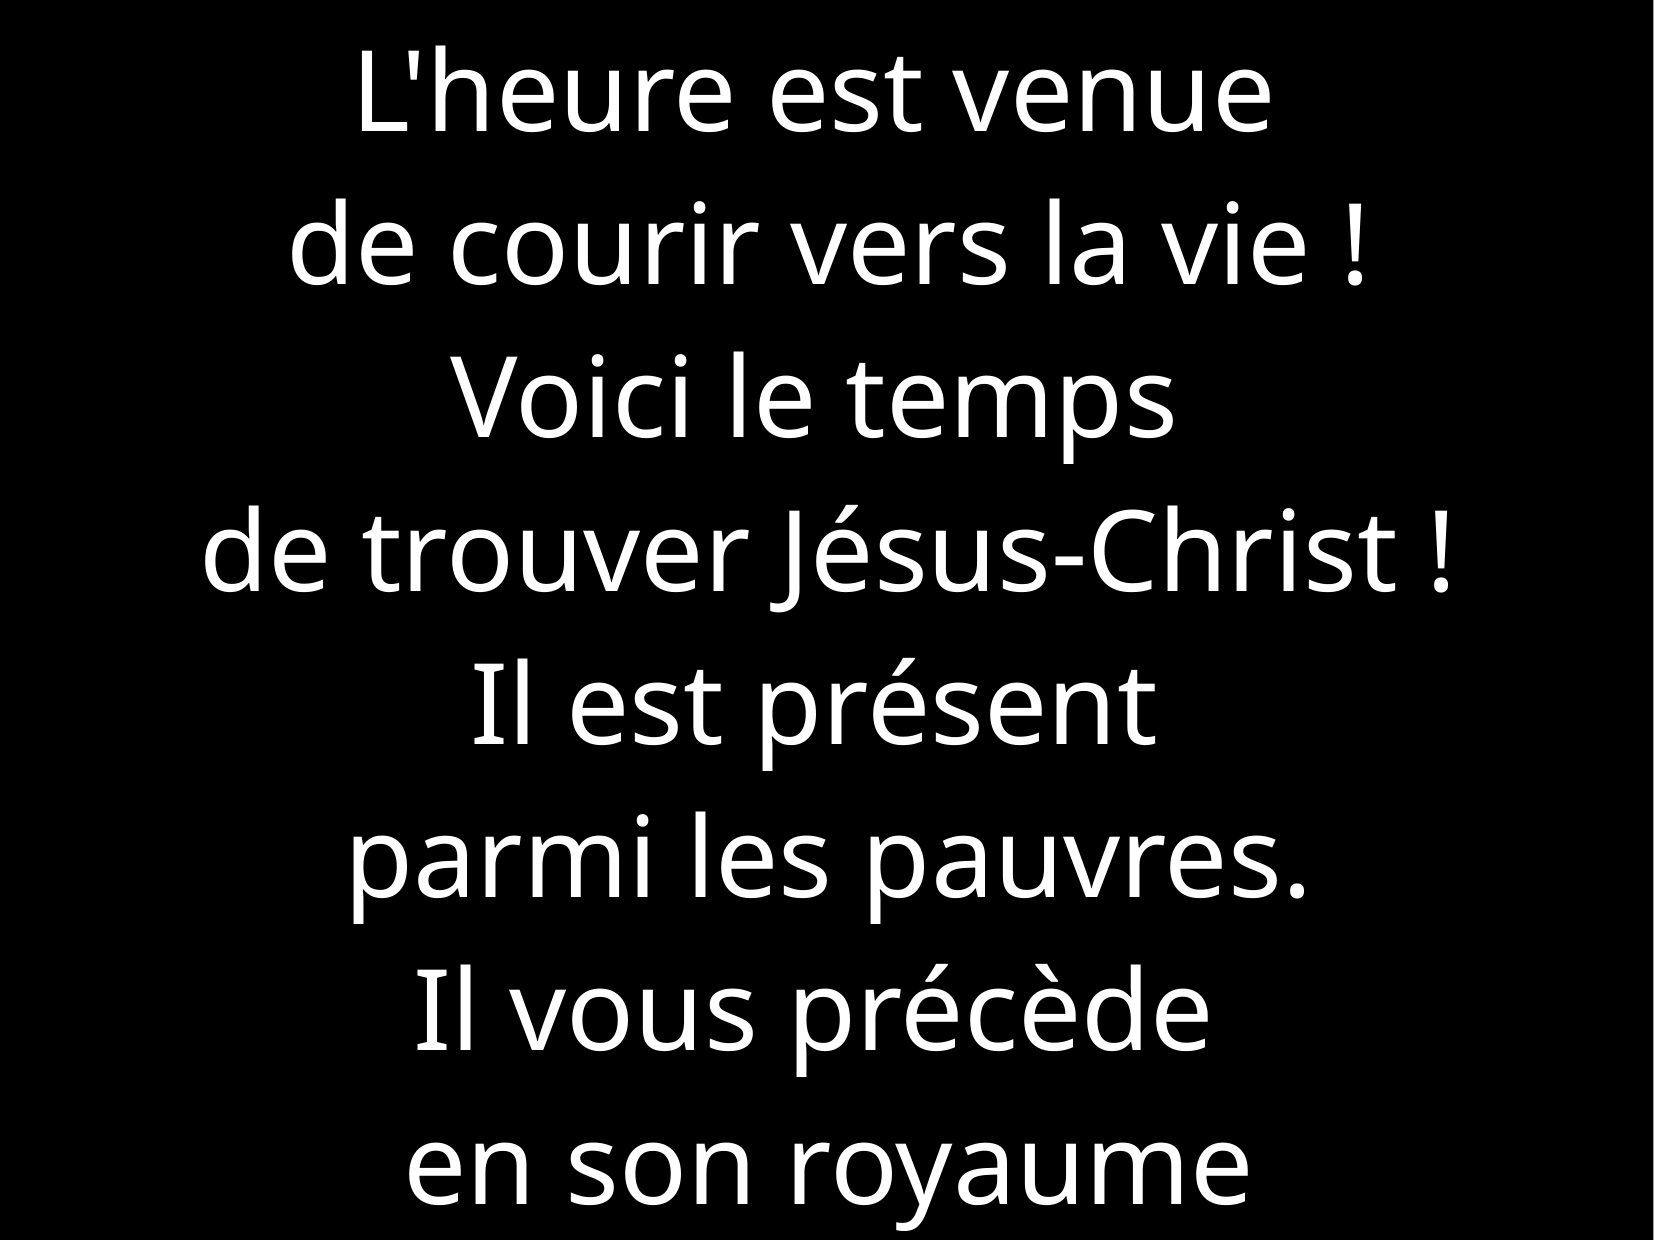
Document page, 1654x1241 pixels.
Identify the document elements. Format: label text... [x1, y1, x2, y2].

text_box L'heure est venue de courir vers la vie ! Voici le temps de trouver Jésus-Christ ! Il est présent parmi les pauvres. Il vous précède en son royaume [25, 3, 1633, 1241]
